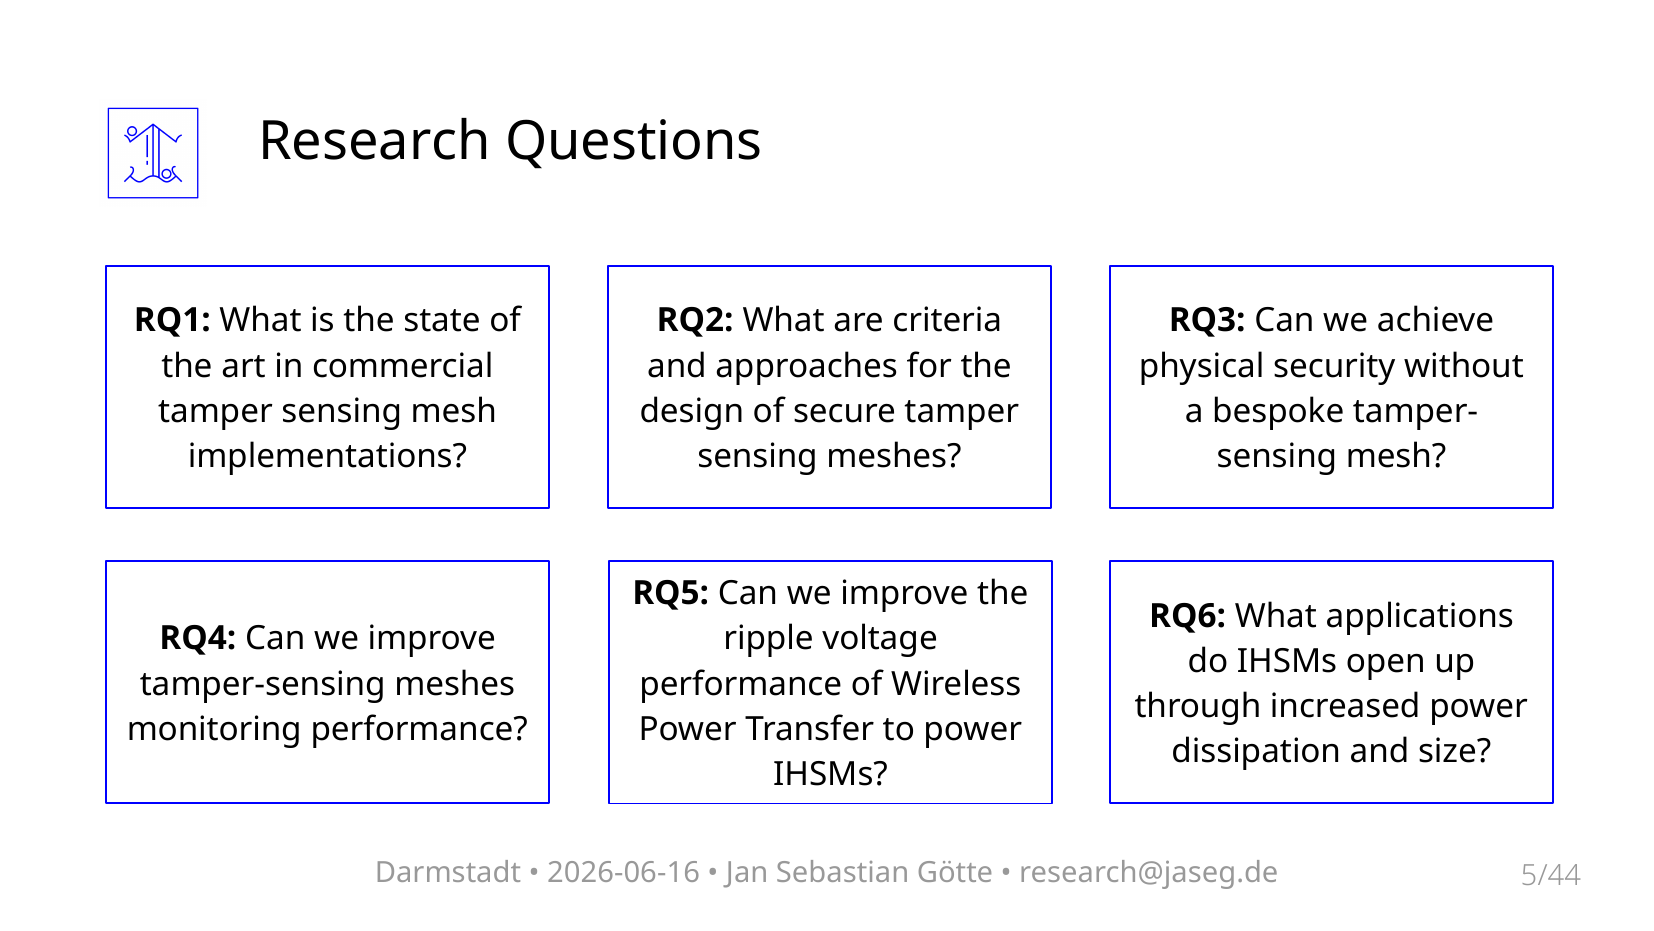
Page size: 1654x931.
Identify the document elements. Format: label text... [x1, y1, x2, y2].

text_box Research Questions [243, 93, 1543, 213]
text_box RQ6: What applications do IHSMs open up through increased power dissipation and size? [1110, 561, 1554, 804]
picture [99, 99, 207, 207]
text_box RQ5: Can we improve the ripple voltage performance of Wireless Power Transfer to power IHSMs? [609, 561, 1053, 804]
text_box RQ3: Can we achieve physical security without a bespoke tamper-sensing mesh? [1110, 265, 1554, 508]
text_box RQ2: What are criteria and approaches for the design of secure tamper sensing meshes? [608, 265, 1052, 508]
text_box RQ1: What is the state of the art in commercial tamper sensing mesh implementations? [106, 265, 550, 508]
text_box RQ4: Can we improve tamper-sensing meshes monitoring performance? [106, 561, 550, 804]
